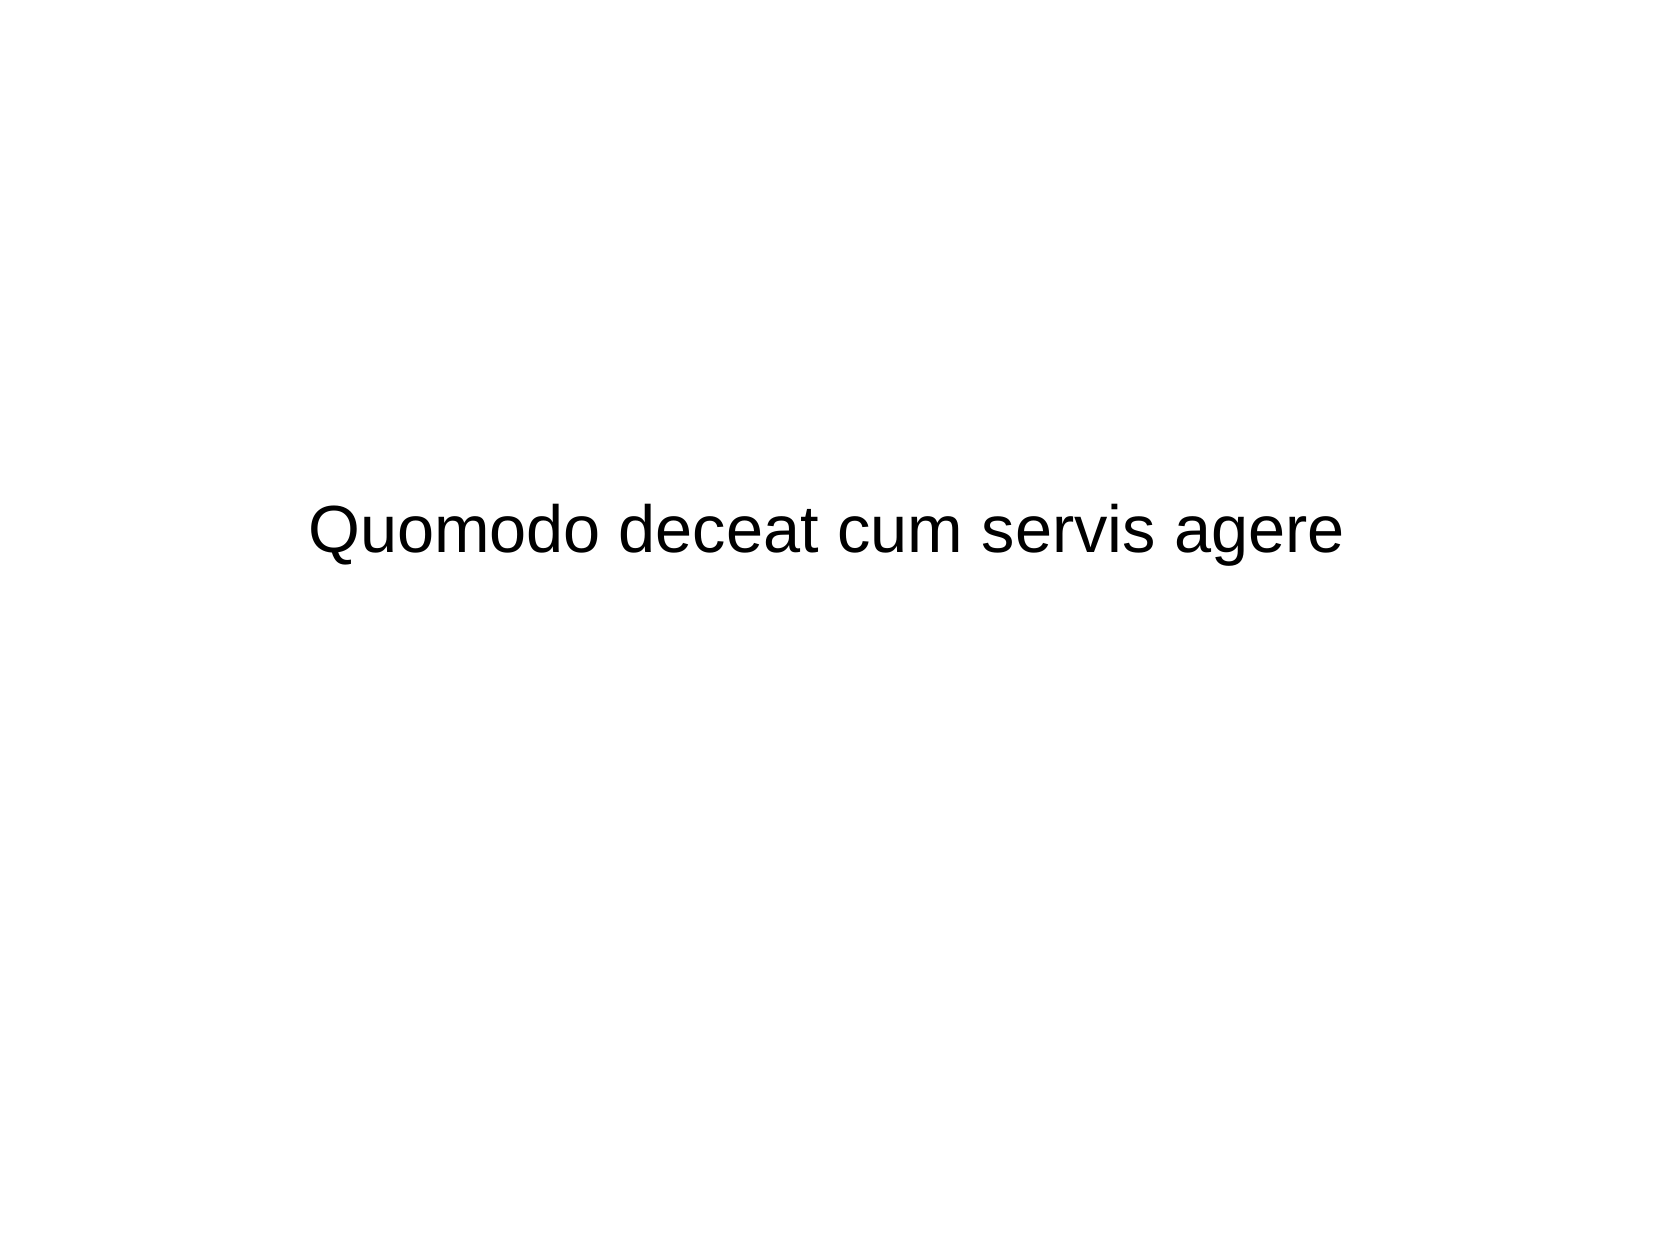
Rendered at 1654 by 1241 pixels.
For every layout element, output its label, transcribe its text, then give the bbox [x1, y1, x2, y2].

subtitle Quomodo deceat cum servis agere [82, 49, 1571, 1010]
